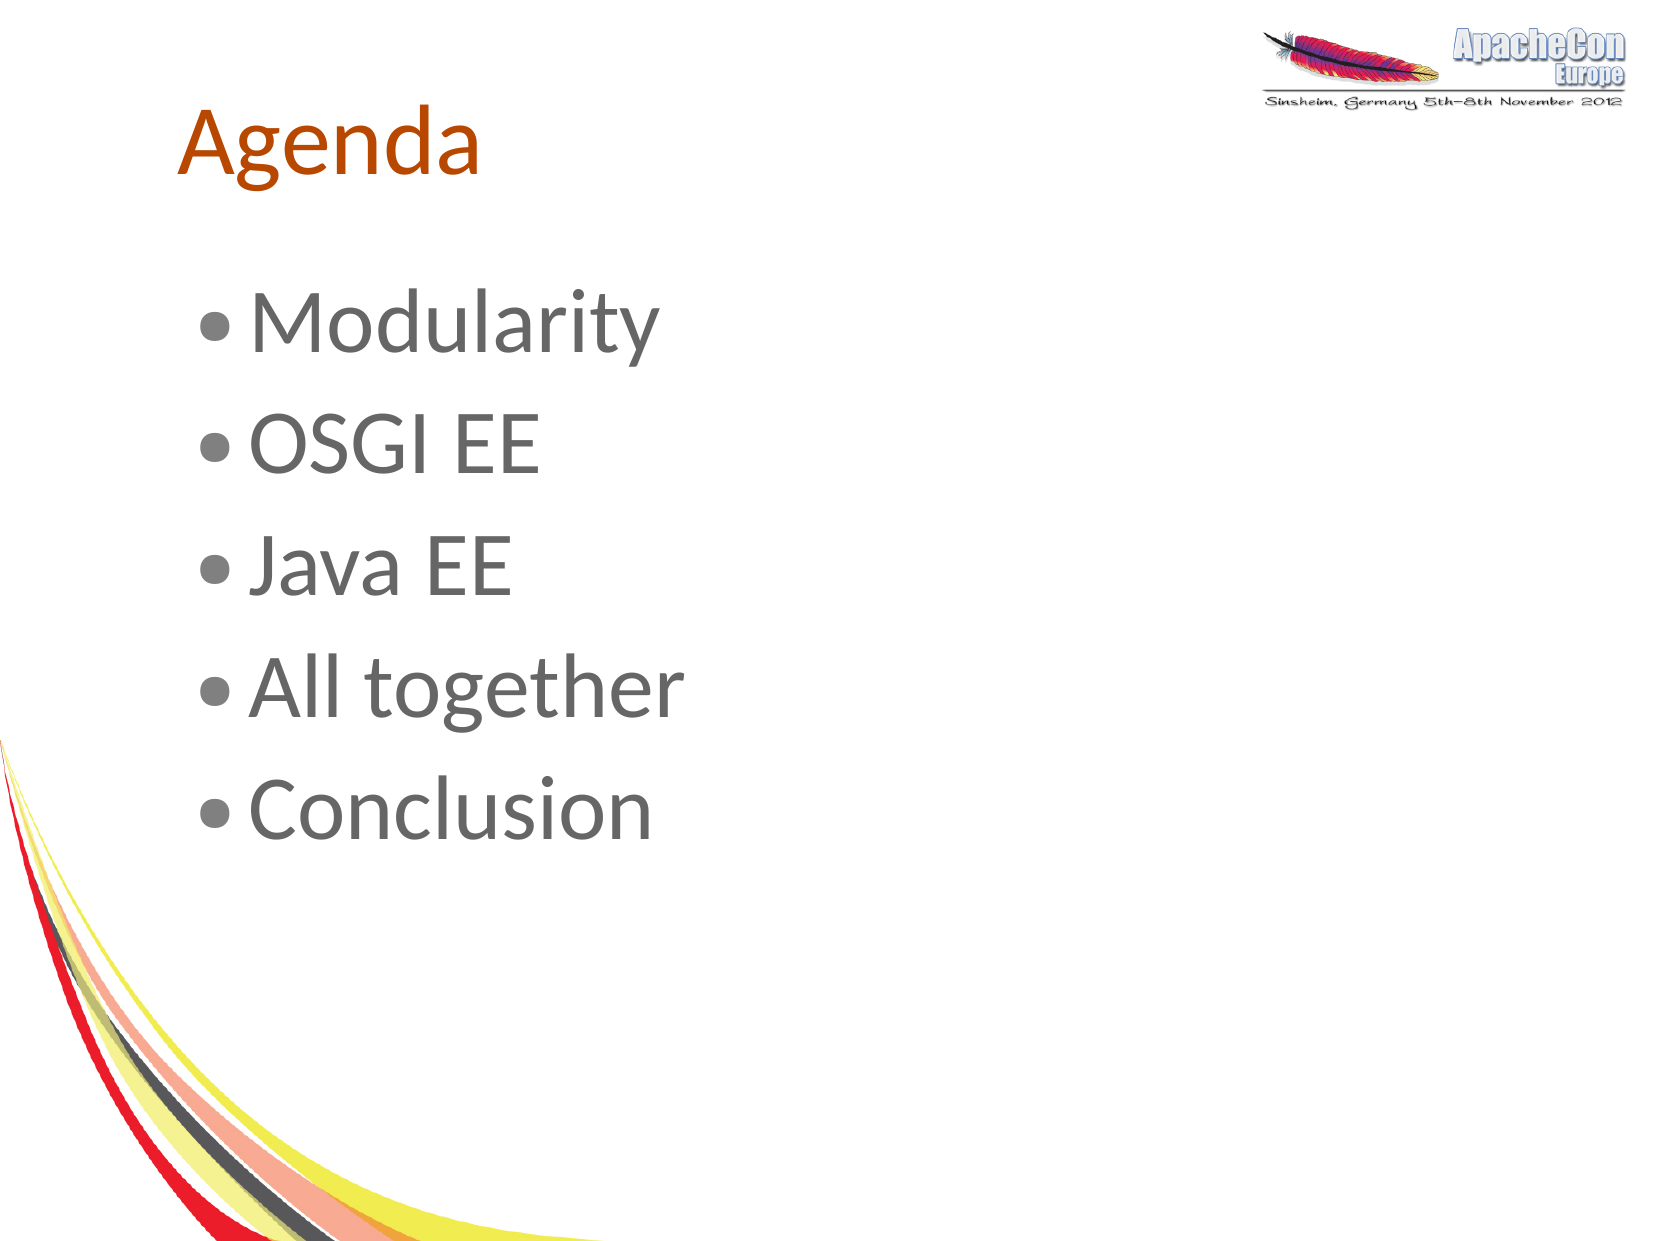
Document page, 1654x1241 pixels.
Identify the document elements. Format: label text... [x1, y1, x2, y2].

list Modularity OSGI EE Java EE All together Conclusion [177, 283, 1536, 990]
picture [0, 0, 1654, 1241]
title Agenda [177, 88, 1536, 211]
